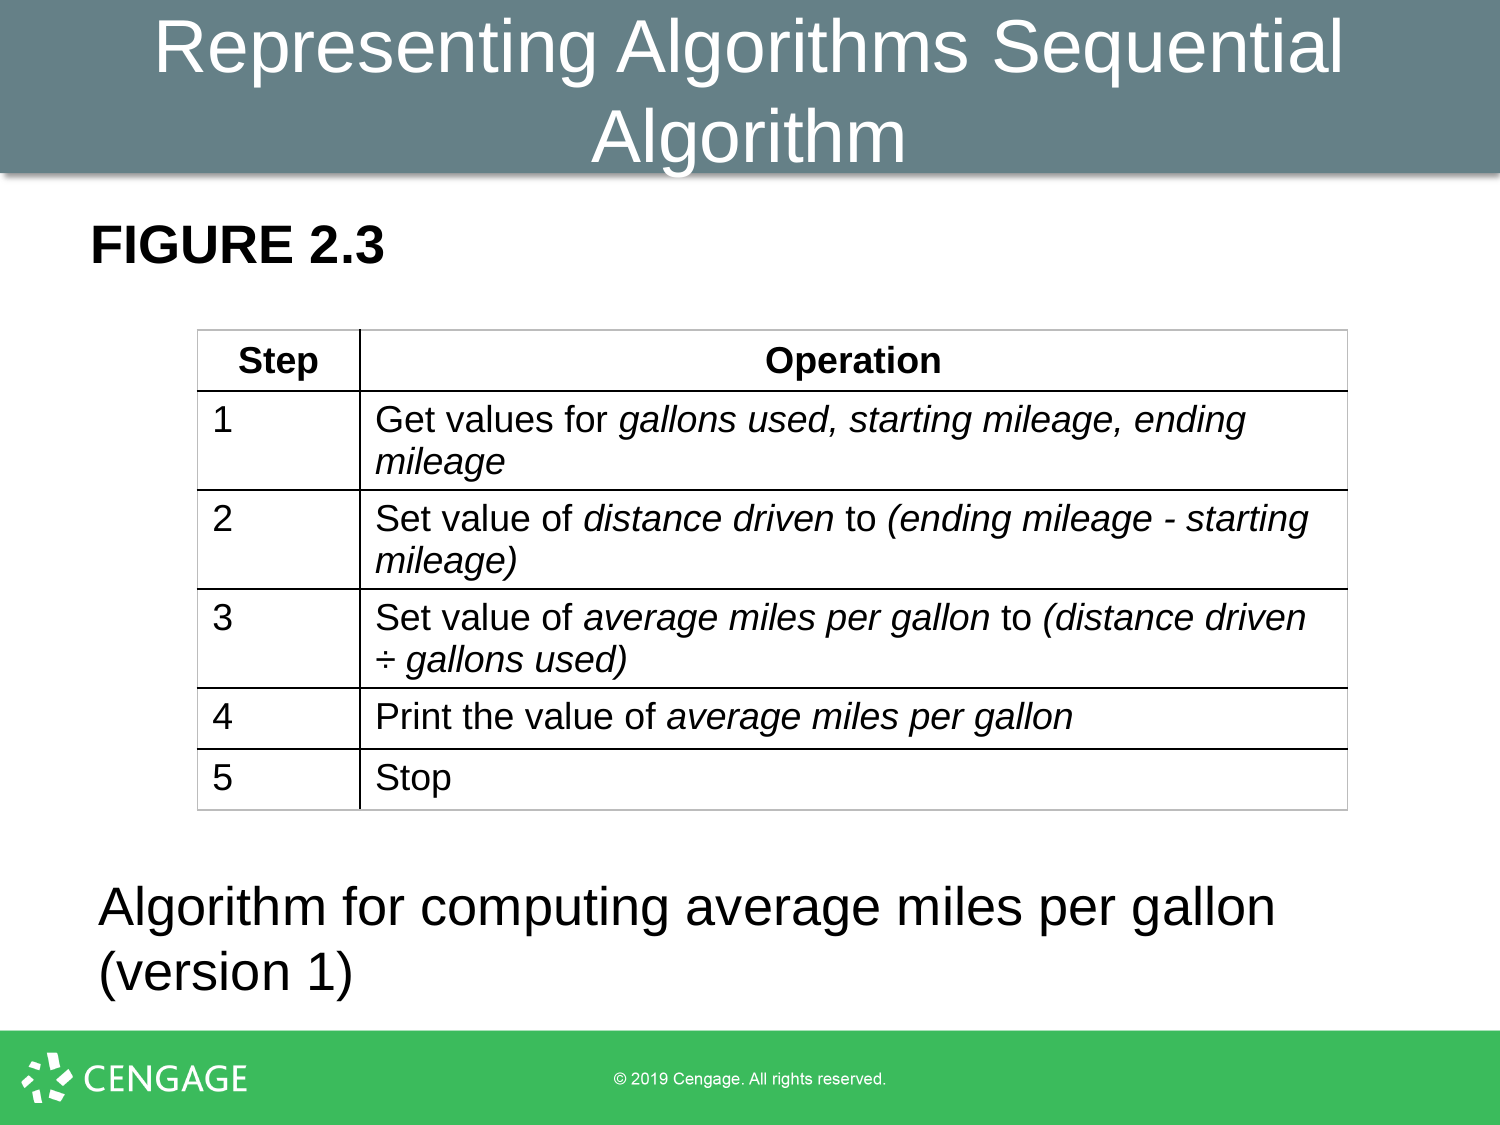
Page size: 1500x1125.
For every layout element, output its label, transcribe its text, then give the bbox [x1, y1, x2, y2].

table_header Step [198, 331, 359, 390]
table_cell Print the value of average miles per gallon [361, 689, 1347, 748]
table_cell Stop [361, 750, 1347, 809]
table_cell Set value of average miles per gallon to (distance driven ÷ gallons used) [361, 590, 1347, 687]
title Representing Algorithms Sequential Algorithm [0, 0, 1500, 174]
list Algorithm for computing average miles per gallon (version 1) [83, 864, 1369, 1015]
picture [0, 174, 1500, 1125]
table_cell 2 [198, 491, 359, 588]
table_cell Get values for gallons used, starting mileage, ending mileage [361, 392, 1347, 489]
table_cell 4 [198, 689, 359, 748]
table_cell 1 [198, 392, 359, 489]
table_header Operation [361, 331, 1347, 390]
table_cell 5 [198, 750, 359, 809]
table_cell Set value of distance driven to (ending mileage - starting mileage) [361, 491, 1347, 588]
table_cell 3 [198, 590, 359, 687]
list FIGURE 2.3 [75, 201, 1425, 293]
